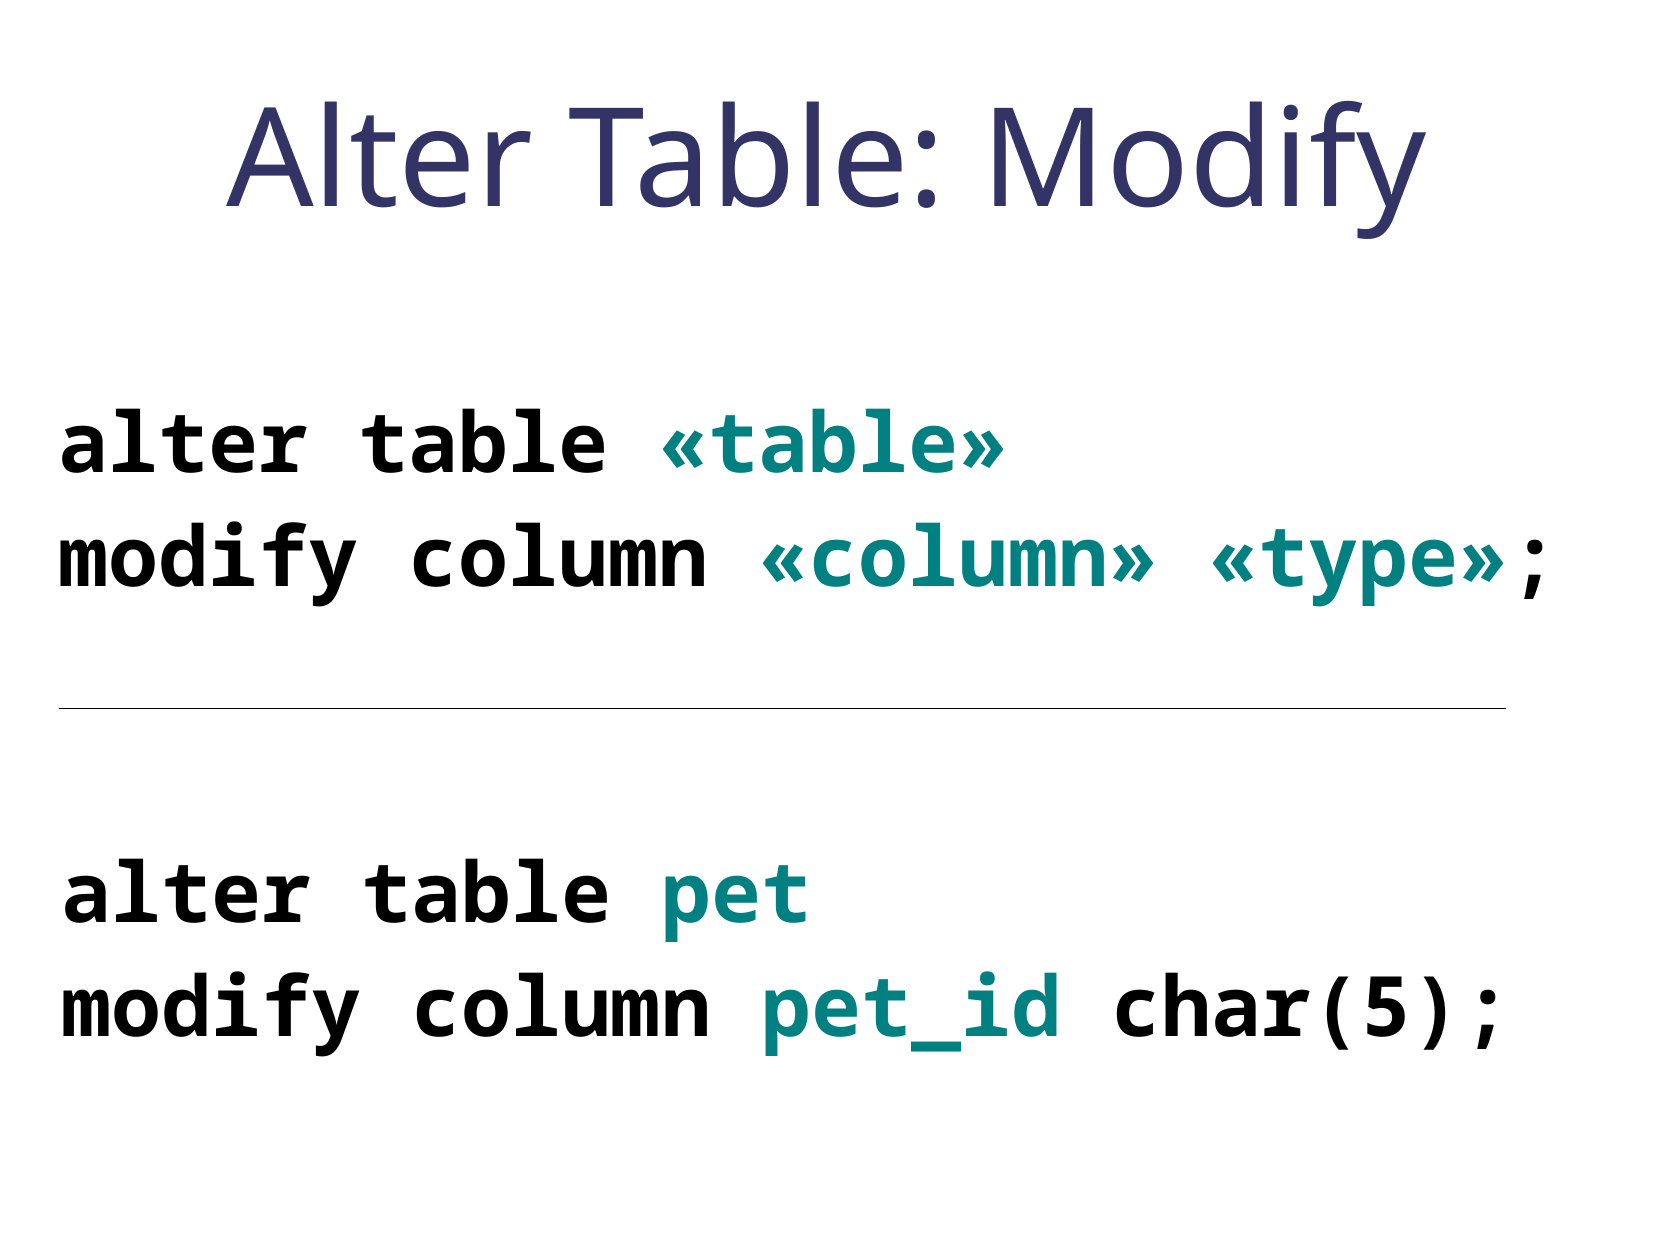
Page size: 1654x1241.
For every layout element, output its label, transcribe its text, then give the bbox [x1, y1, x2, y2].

subtitle alter table «table» modify column «column» «type»; [59, 383, 1597, 576]
text_box alter table pet modify column pet_id char(5); [61, 833, 1565, 1027]
title Alter Table: Modify [82, 56, 1571, 250]
